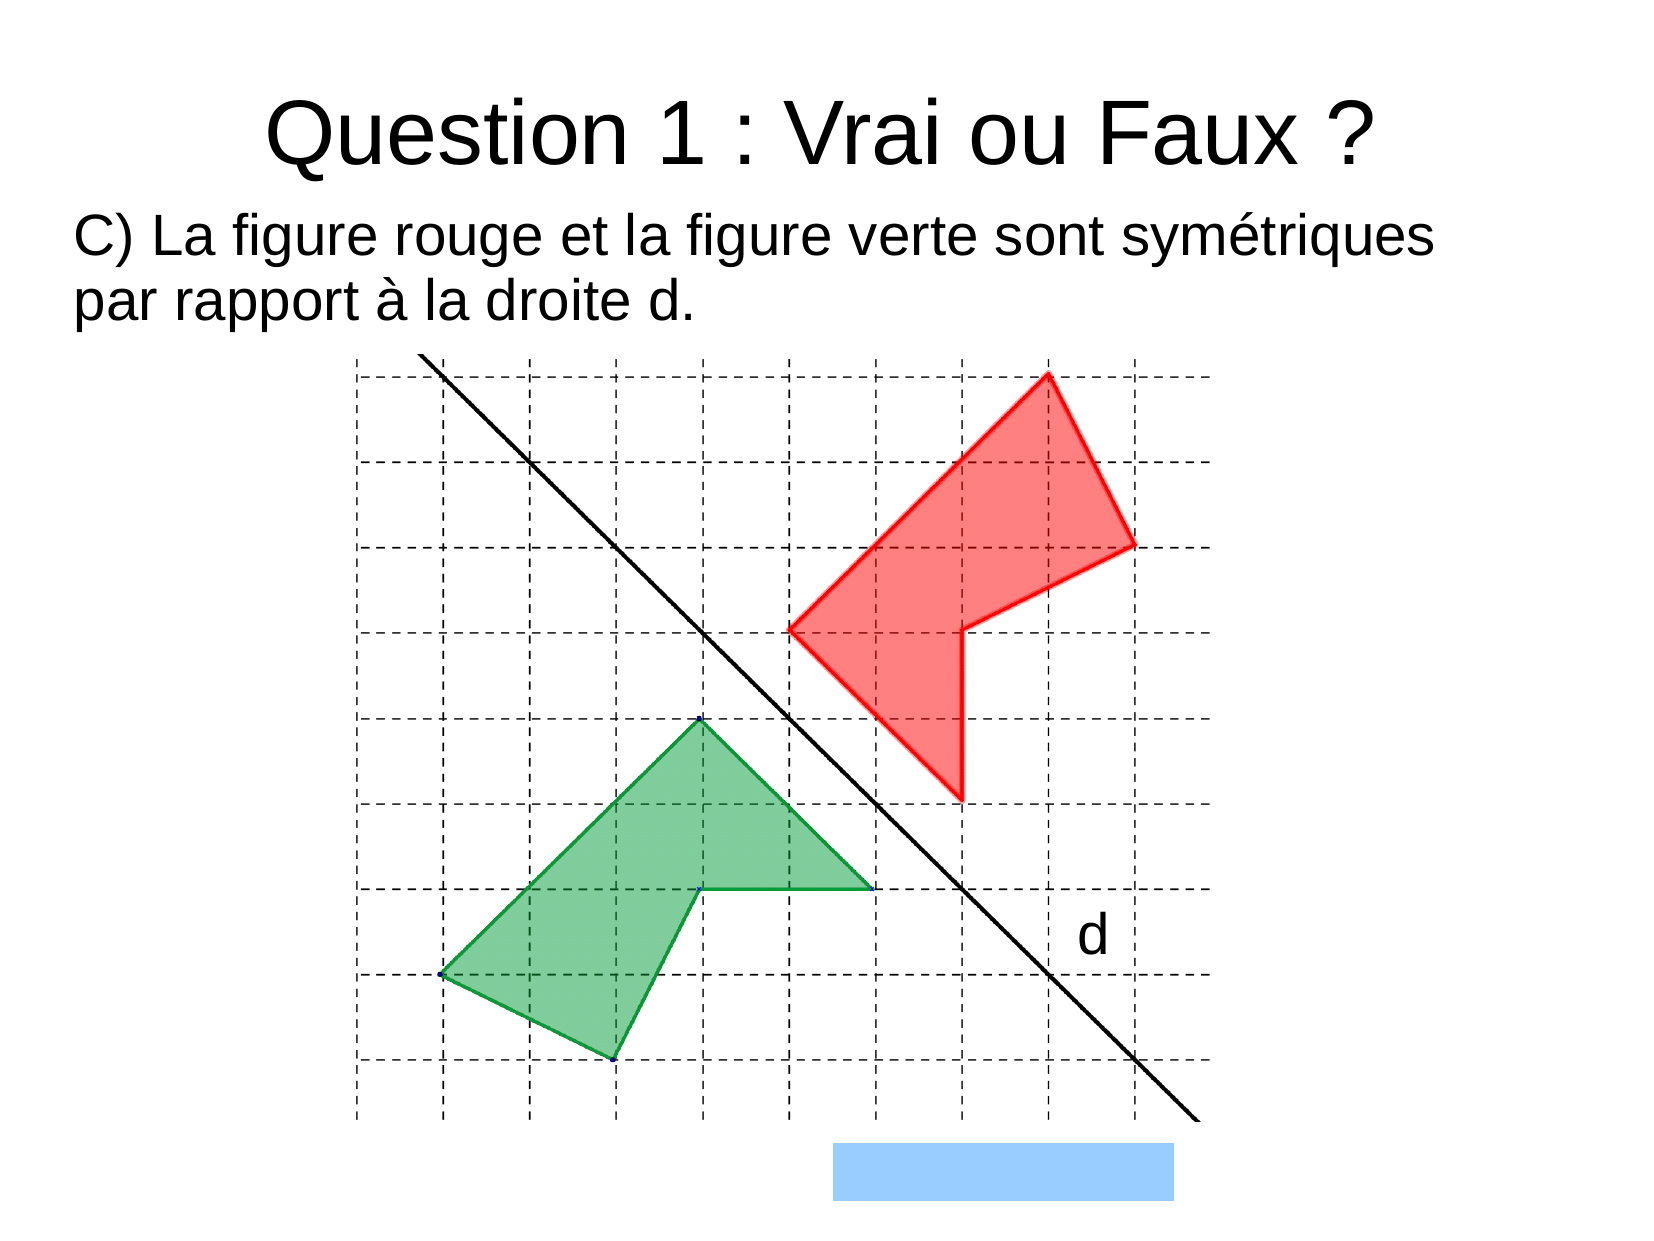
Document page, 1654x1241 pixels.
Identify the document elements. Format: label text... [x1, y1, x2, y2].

title Question 1 : Vrai ou Faux ? [76, 29, 1565, 237]
picture [354, 354, 1211, 1123]
text_box C) La figure rouge et la figure verte sont symétriques par rapport à la droite d. [59, 195, 1506, 355]
table_header [833, 1143, 1174, 1201]
